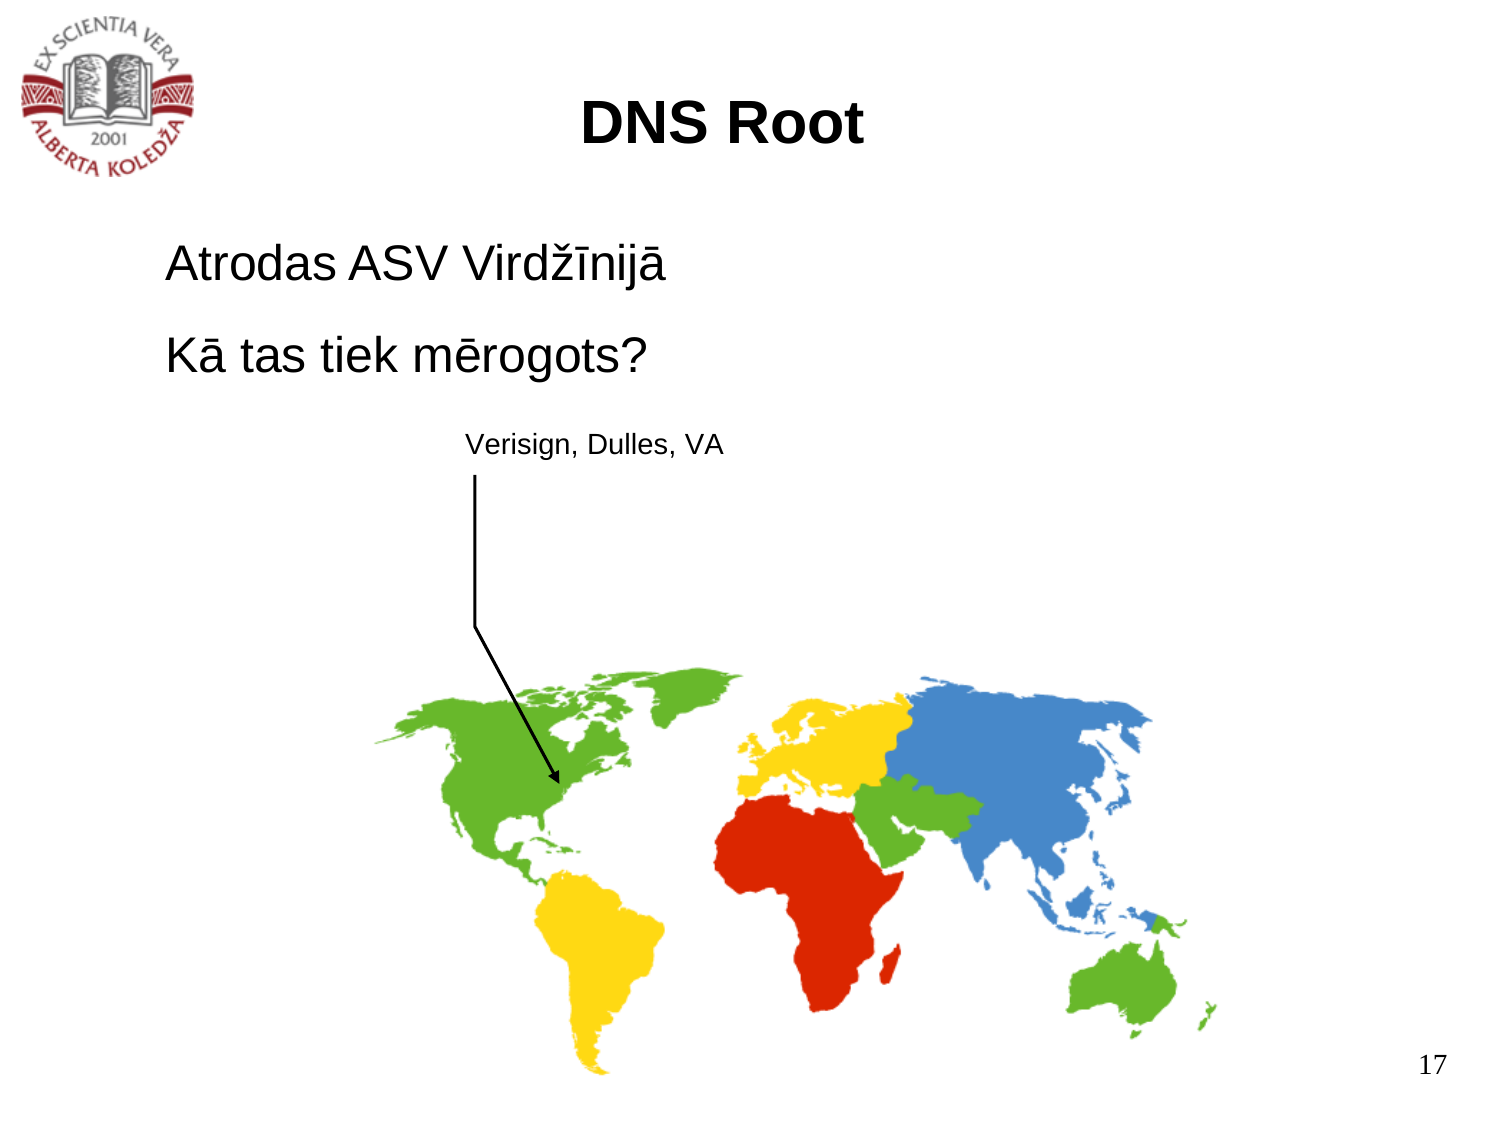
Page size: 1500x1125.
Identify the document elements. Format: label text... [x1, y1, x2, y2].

list Atrodas ASV Virdžīnijā Kā tas tiek mērogots? [79, 223, 1471, 986]
title DNS Root [50, 62, 1374, 175]
text_box <skaitlis> [1312, 1037, 1463, 1101]
text_box Verisign, Dulles, VA [437, 419, 1078, 634]
picture [21, 16, 194, 177]
picture [350, 662, 1236, 1101]
